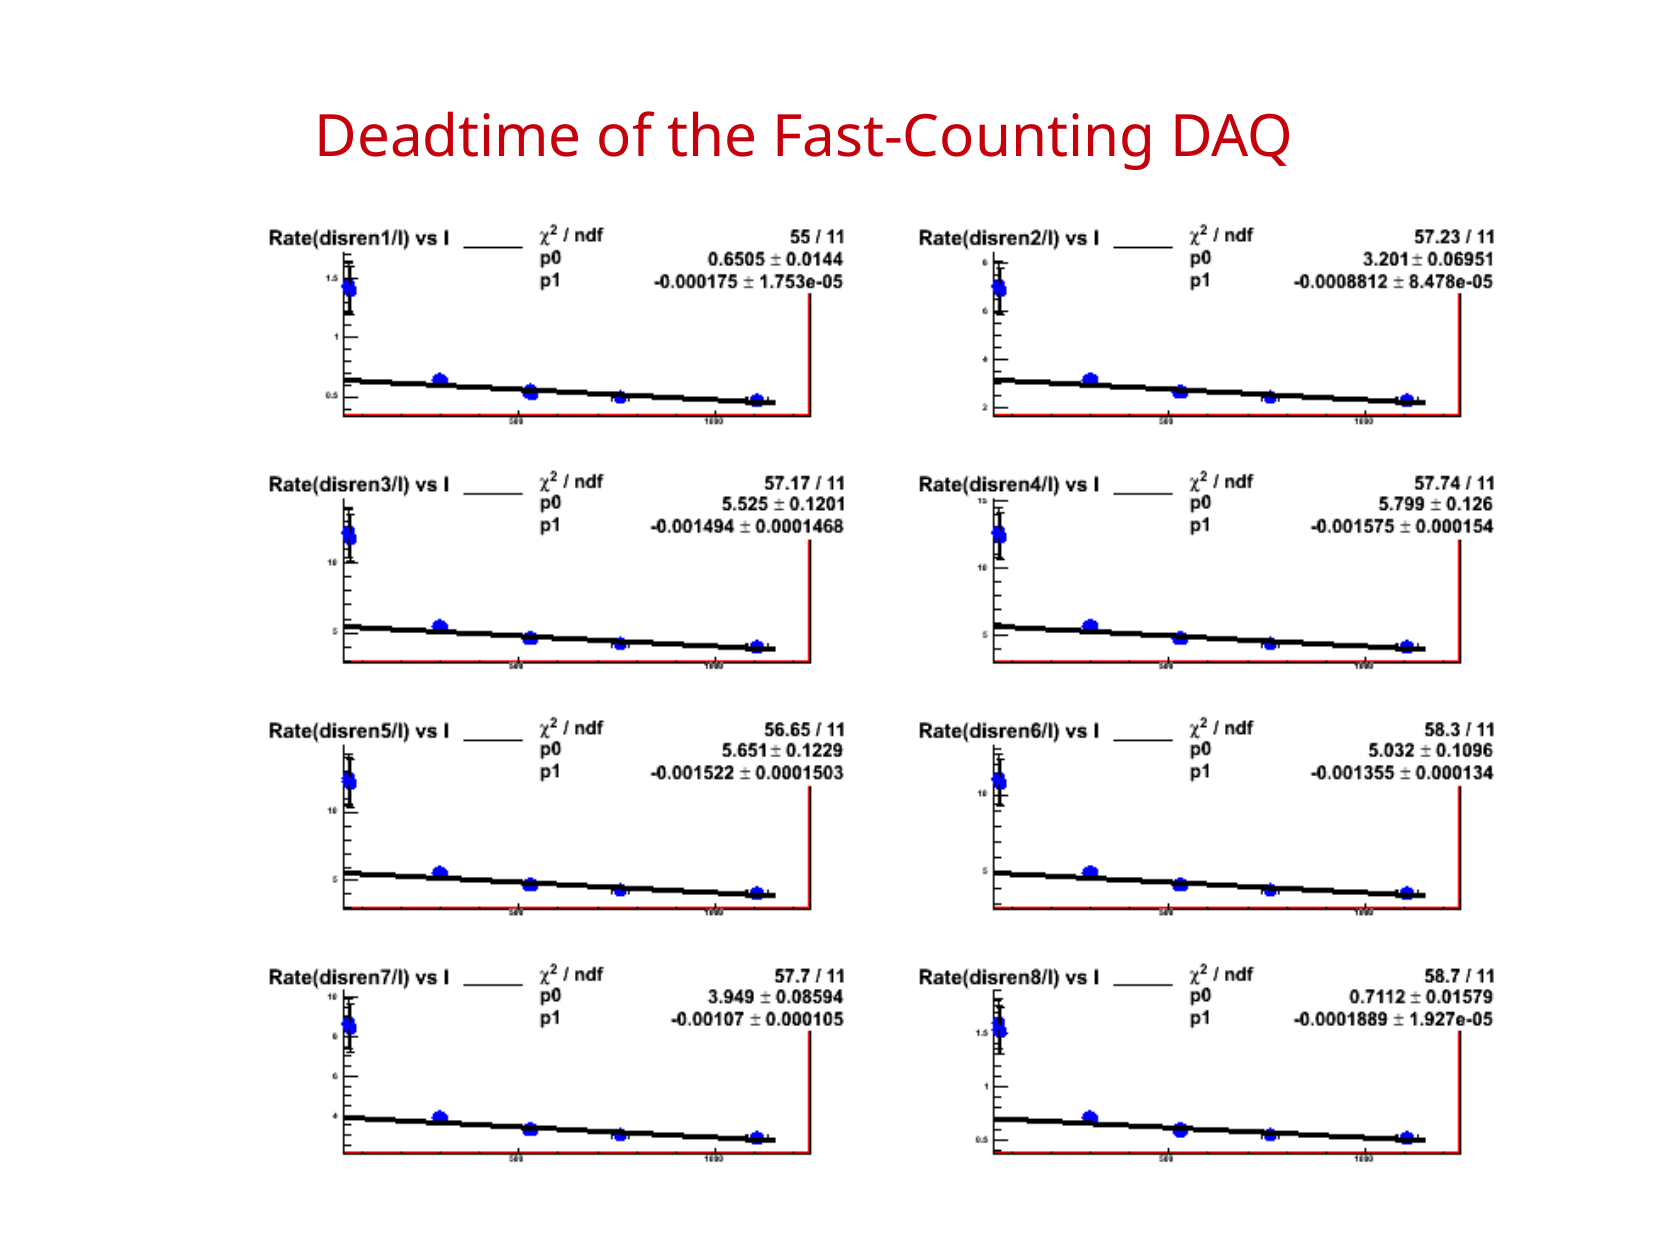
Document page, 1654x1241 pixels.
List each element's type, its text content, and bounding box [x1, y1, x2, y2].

picture [238, 216, 1538, 1201]
text_box Deadtime of the Fast-Counting DAQ [300, 86, 1426, 188]
